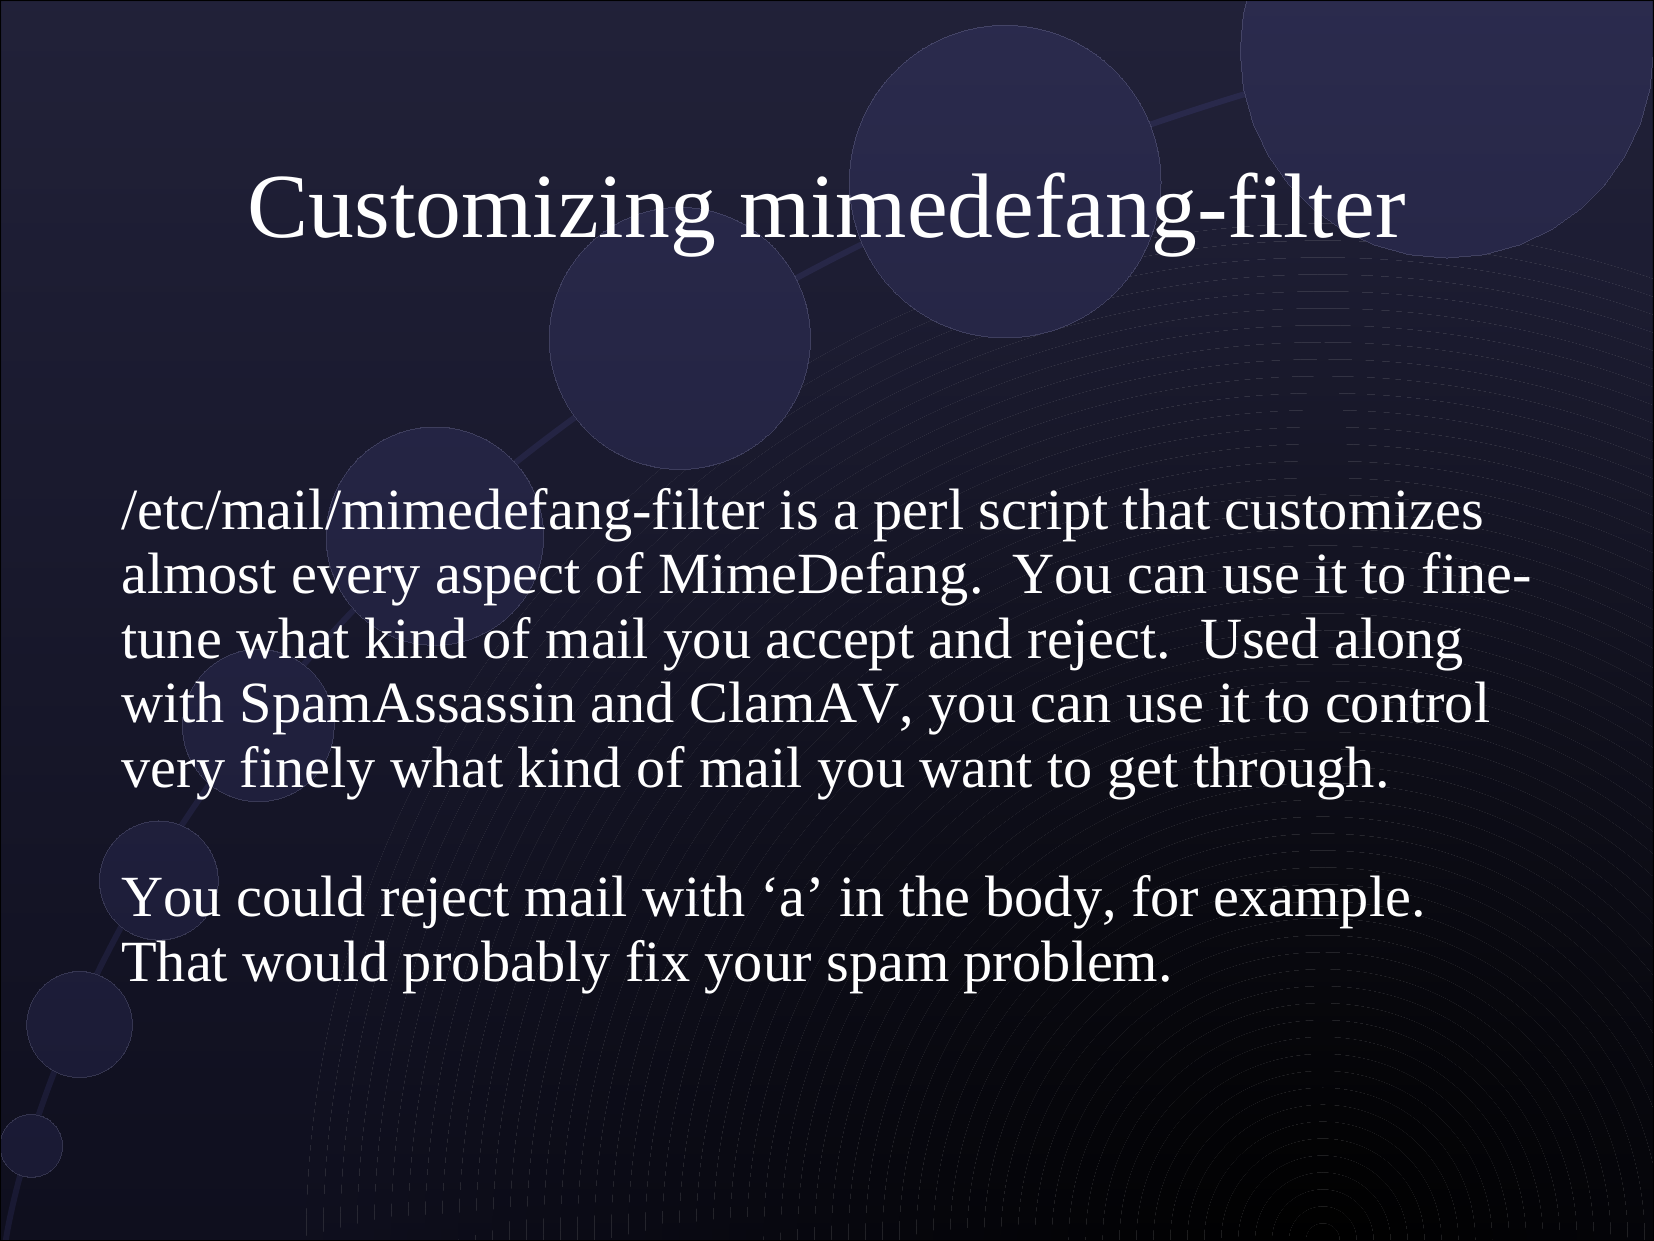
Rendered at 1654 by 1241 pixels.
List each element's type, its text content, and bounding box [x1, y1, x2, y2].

title Customizing mimedefang-filter [121, 102, 1534, 311]
subtitle /etc/mail/mimedefang-filter is a perl script that customizes almost every aspect of MimeDefang. You can use it to fine-tune what kind of mail you accept and reject. Used along with SpamAssassin and ClamAV, you can use it to control very finely what kind of mail you want to get through. You could reject mail with ‘a’ in the body, for example. That would probably fix your spam problem. [121, 344, 1534, 1127]
